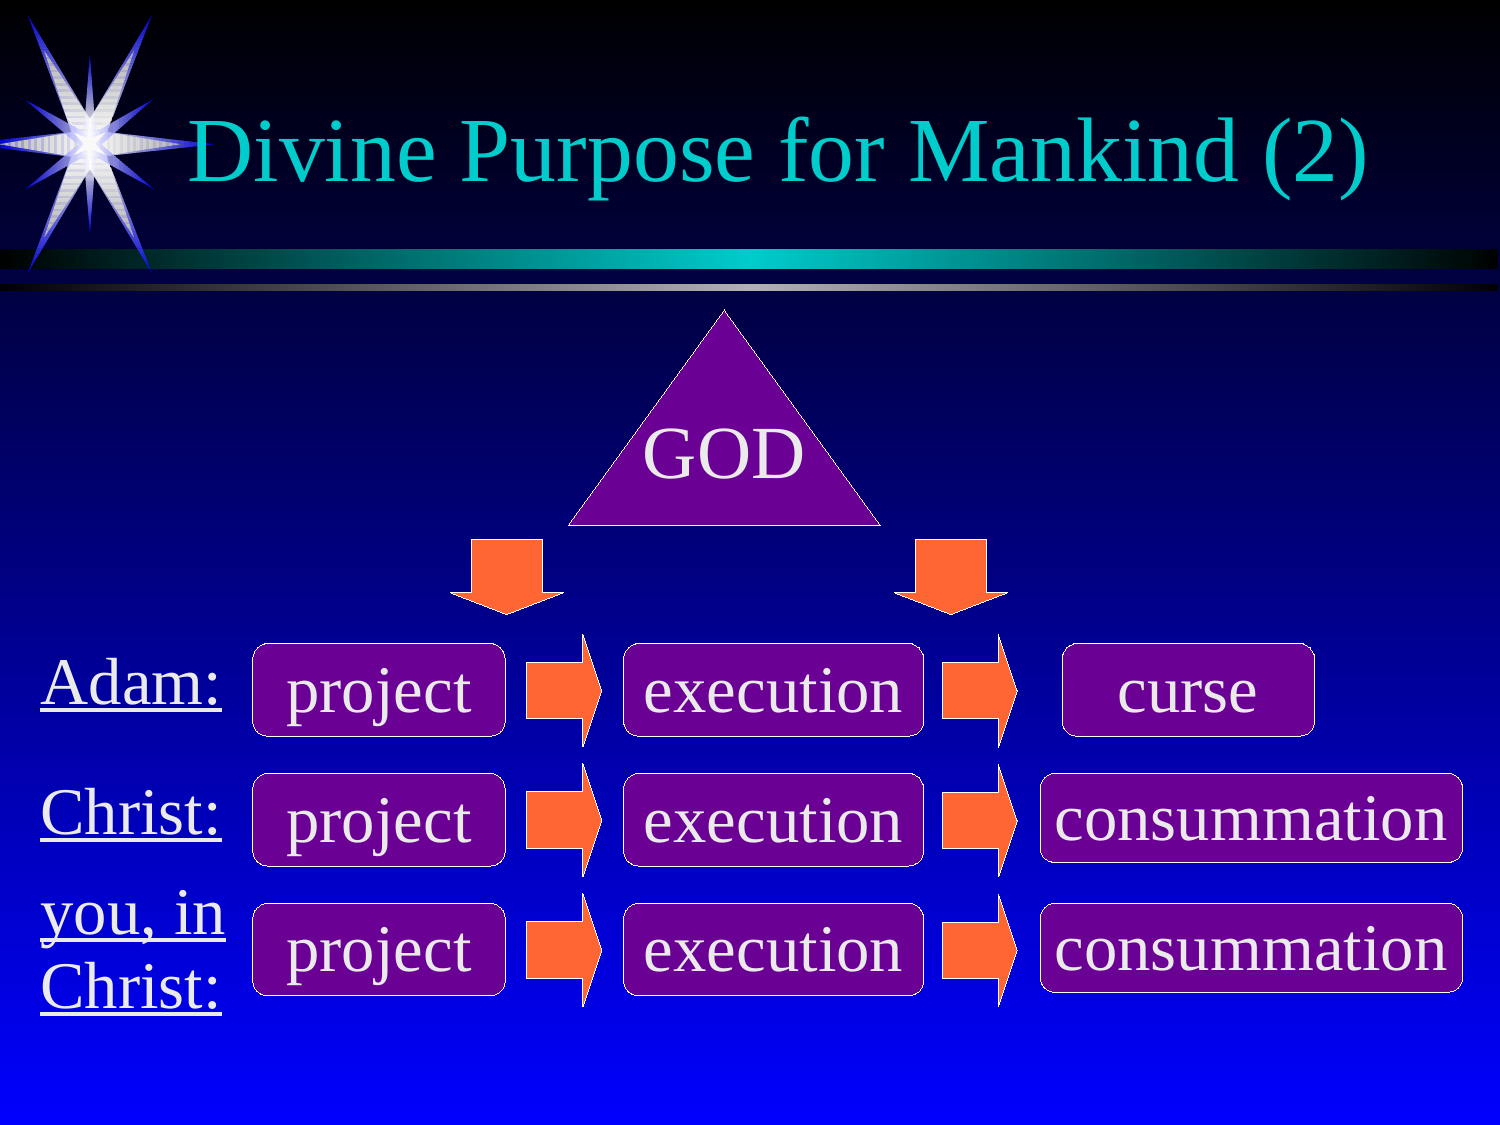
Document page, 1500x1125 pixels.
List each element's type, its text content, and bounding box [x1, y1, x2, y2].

text_box execution [623, 643, 924, 737]
text_box project [254, 643, 506, 737]
text_box project [254, 773, 506, 867]
text_box [526, 893, 602, 1007]
text_box [450, 539, 564, 615]
text_box GOD [568, 309, 881, 526]
text_box curse [1062, 643, 1315, 737]
text_box [894, 539, 1008, 615]
text_box [526, 634, 602, 747]
text_box [942, 894, 1018, 1007]
text_box project [296, 684, 311, 710]
text_box execution [623, 903, 924, 996]
text_box [526, 763, 602, 877]
text_box [942, 634, 1018, 748]
text_box execution [623, 773, 924, 867]
text_box project [296, 814, 311, 840]
text_box consummation [1040, 773, 1463, 863]
title Divine Purpose for Mankind (2) [187, 56, 1463, 244]
text_box consummation [1040, 903, 1463, 993]
text_box you, in Christ: [25, 867, 277, 1031]
text_box Adam: [25, 637, 289, 727]
text_box [942, 764, 1018, 877]
text_box Christ: [25, 767, 289, 857]
text_box project [277, 903, 506, 996]
